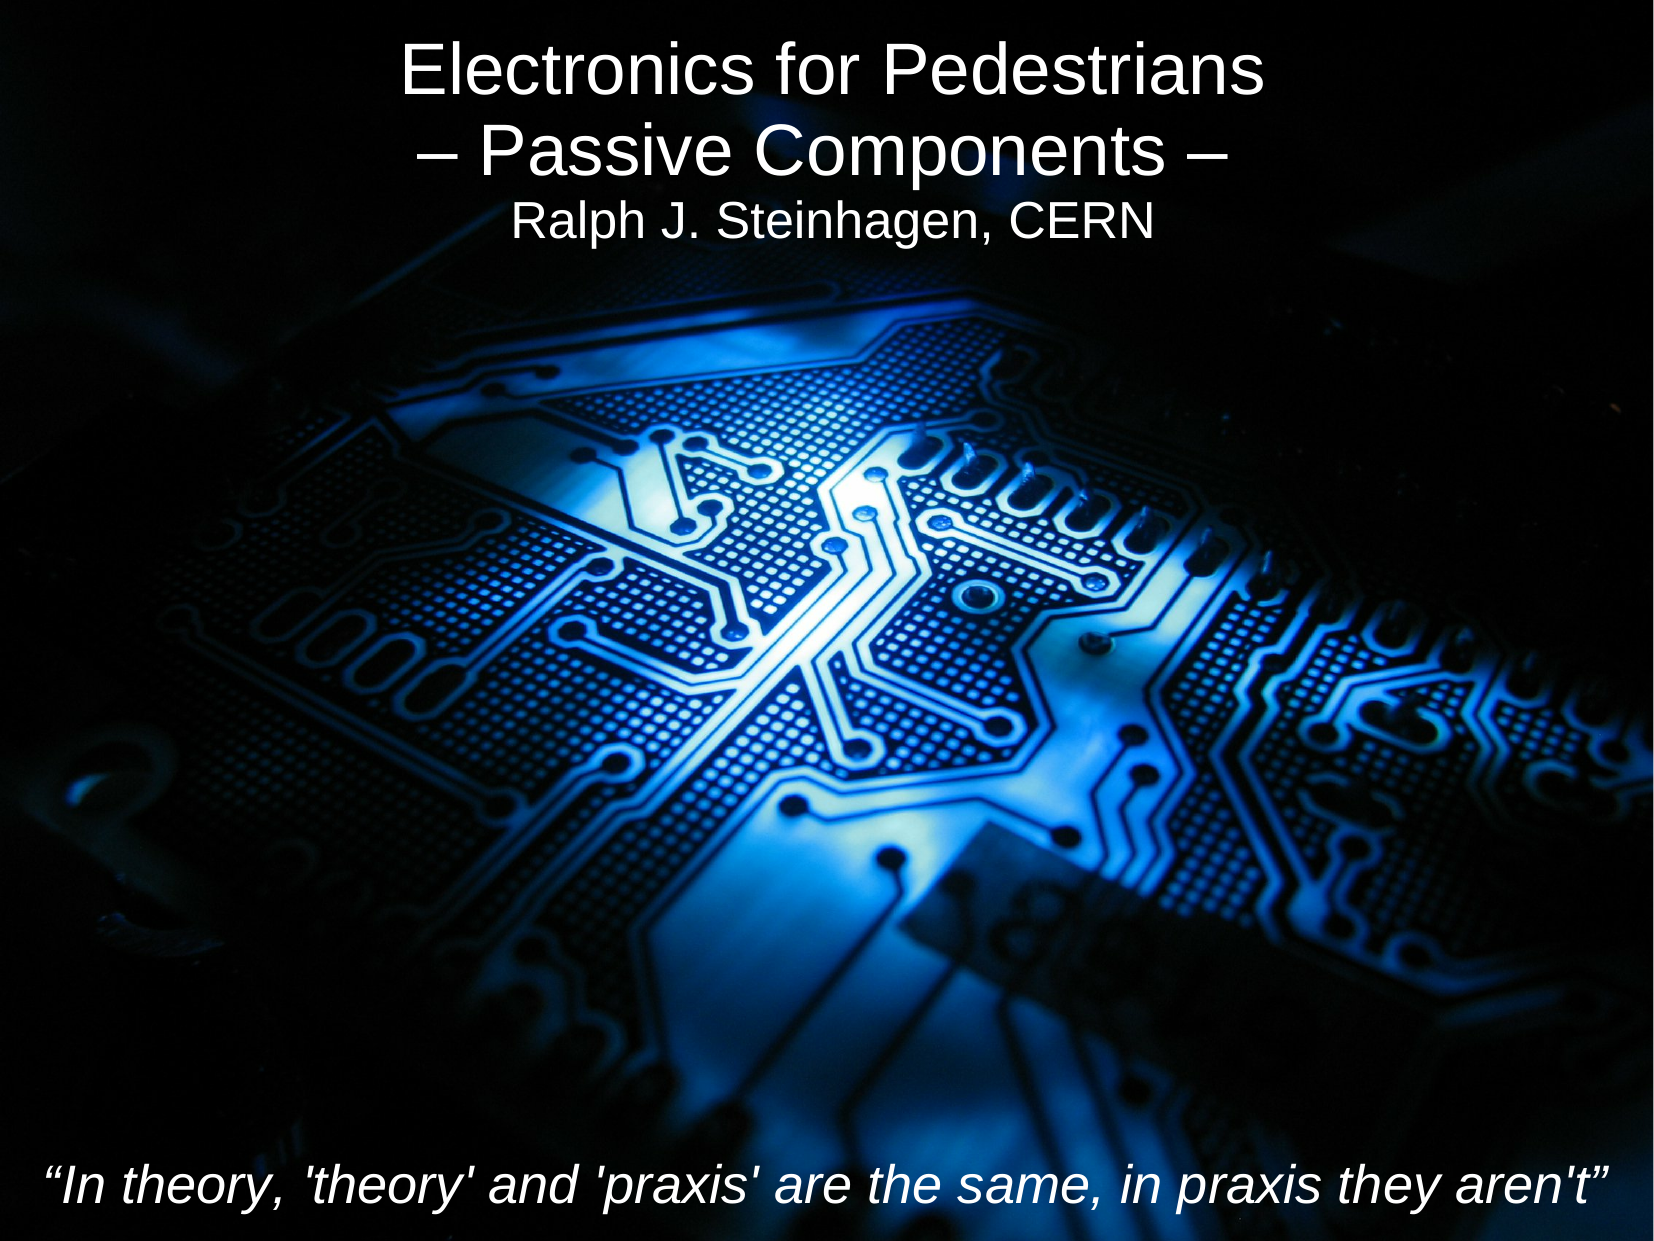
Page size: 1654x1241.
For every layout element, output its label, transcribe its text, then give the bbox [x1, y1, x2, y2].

text_box “In theory, 'theory' and 'praxis' are the same, in praxis they aren't” [16, 1154, 1636, 1216]
picture [0, 283, 1654, 1241]
text_box Electronics for Pedestrians – Passive Components – Ralph J. Steinhagen, CERN [0, 0, 1654, 283]
